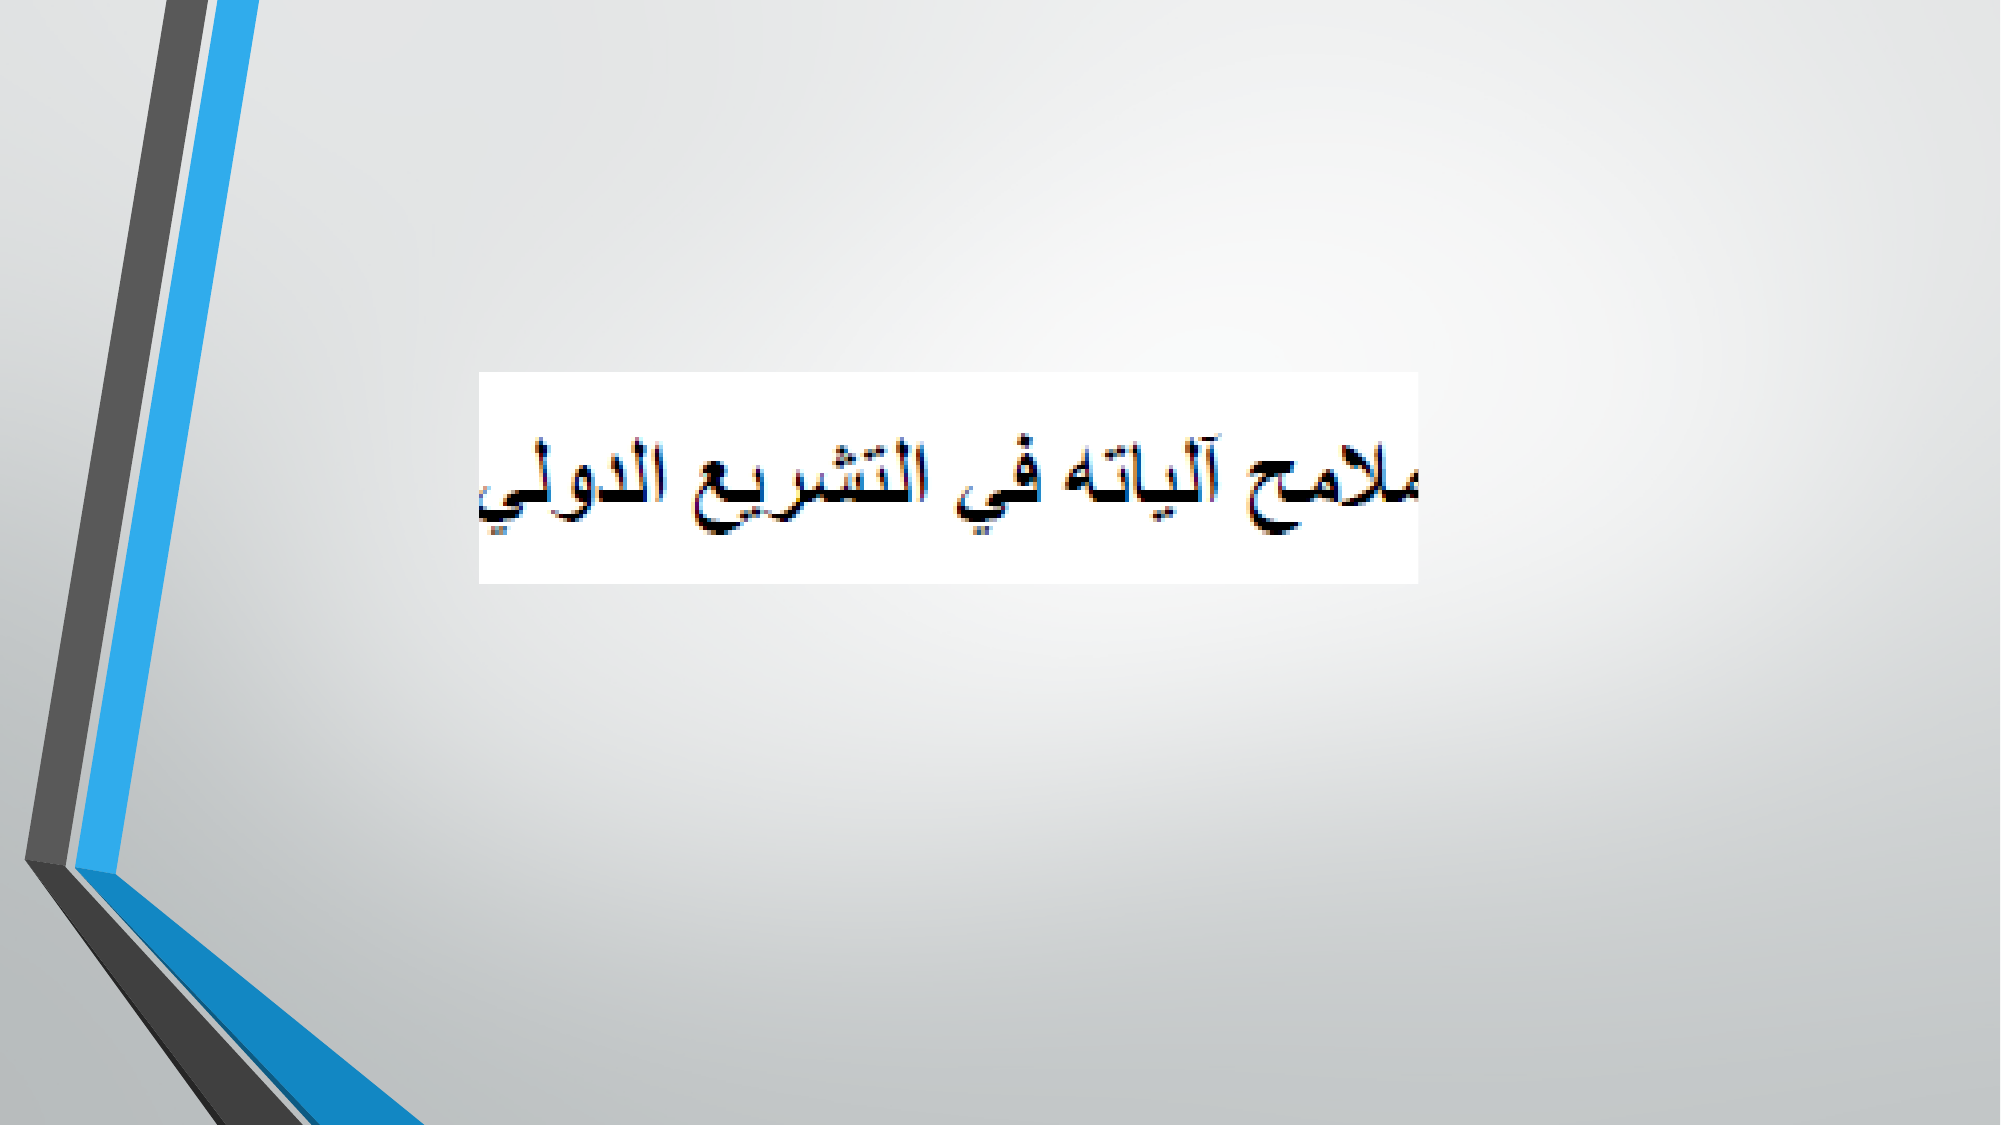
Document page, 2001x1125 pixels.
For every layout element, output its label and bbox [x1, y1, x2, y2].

picture [479, 372, 1419, 584]
